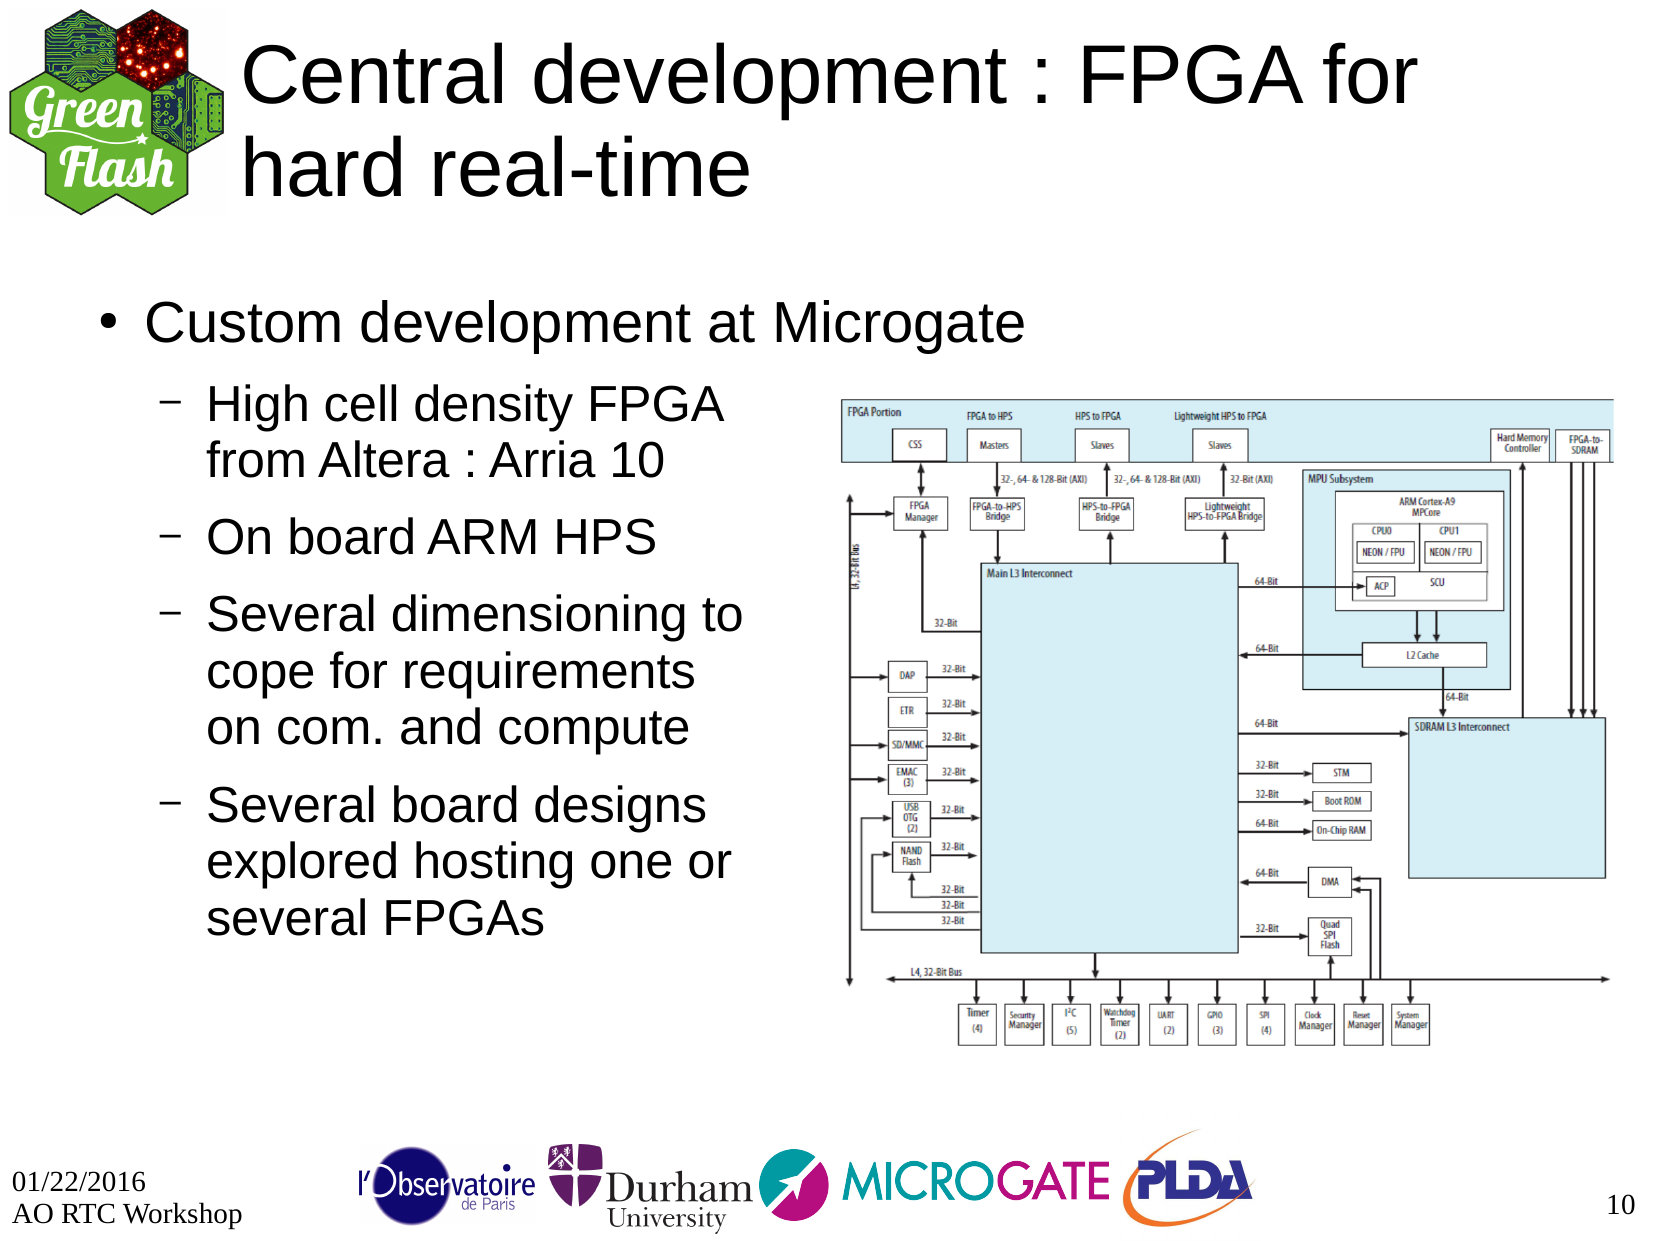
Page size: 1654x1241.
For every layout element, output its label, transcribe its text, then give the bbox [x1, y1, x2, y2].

picture [836, 393, 1621, 1051]
picture [759, 1149, 1109, 1221]
title Central development : FPGA for hard real-time [240, 17, 1571, 226]
picture [548, 1144, 753, 1234]
picture [1120, 1109, 1263, 1241]
picture [7, 9, 227, 216]
list Custom development at Microgate High cell density FPGA from Altera : Arria 10 On board ARM HPS Several dimensioning to cope for requirements on com. and compute Several board designs explored hosting one or several FPGAs [82, 290, 1571, 1010]
picture [359, 1143, 535, 1229]
